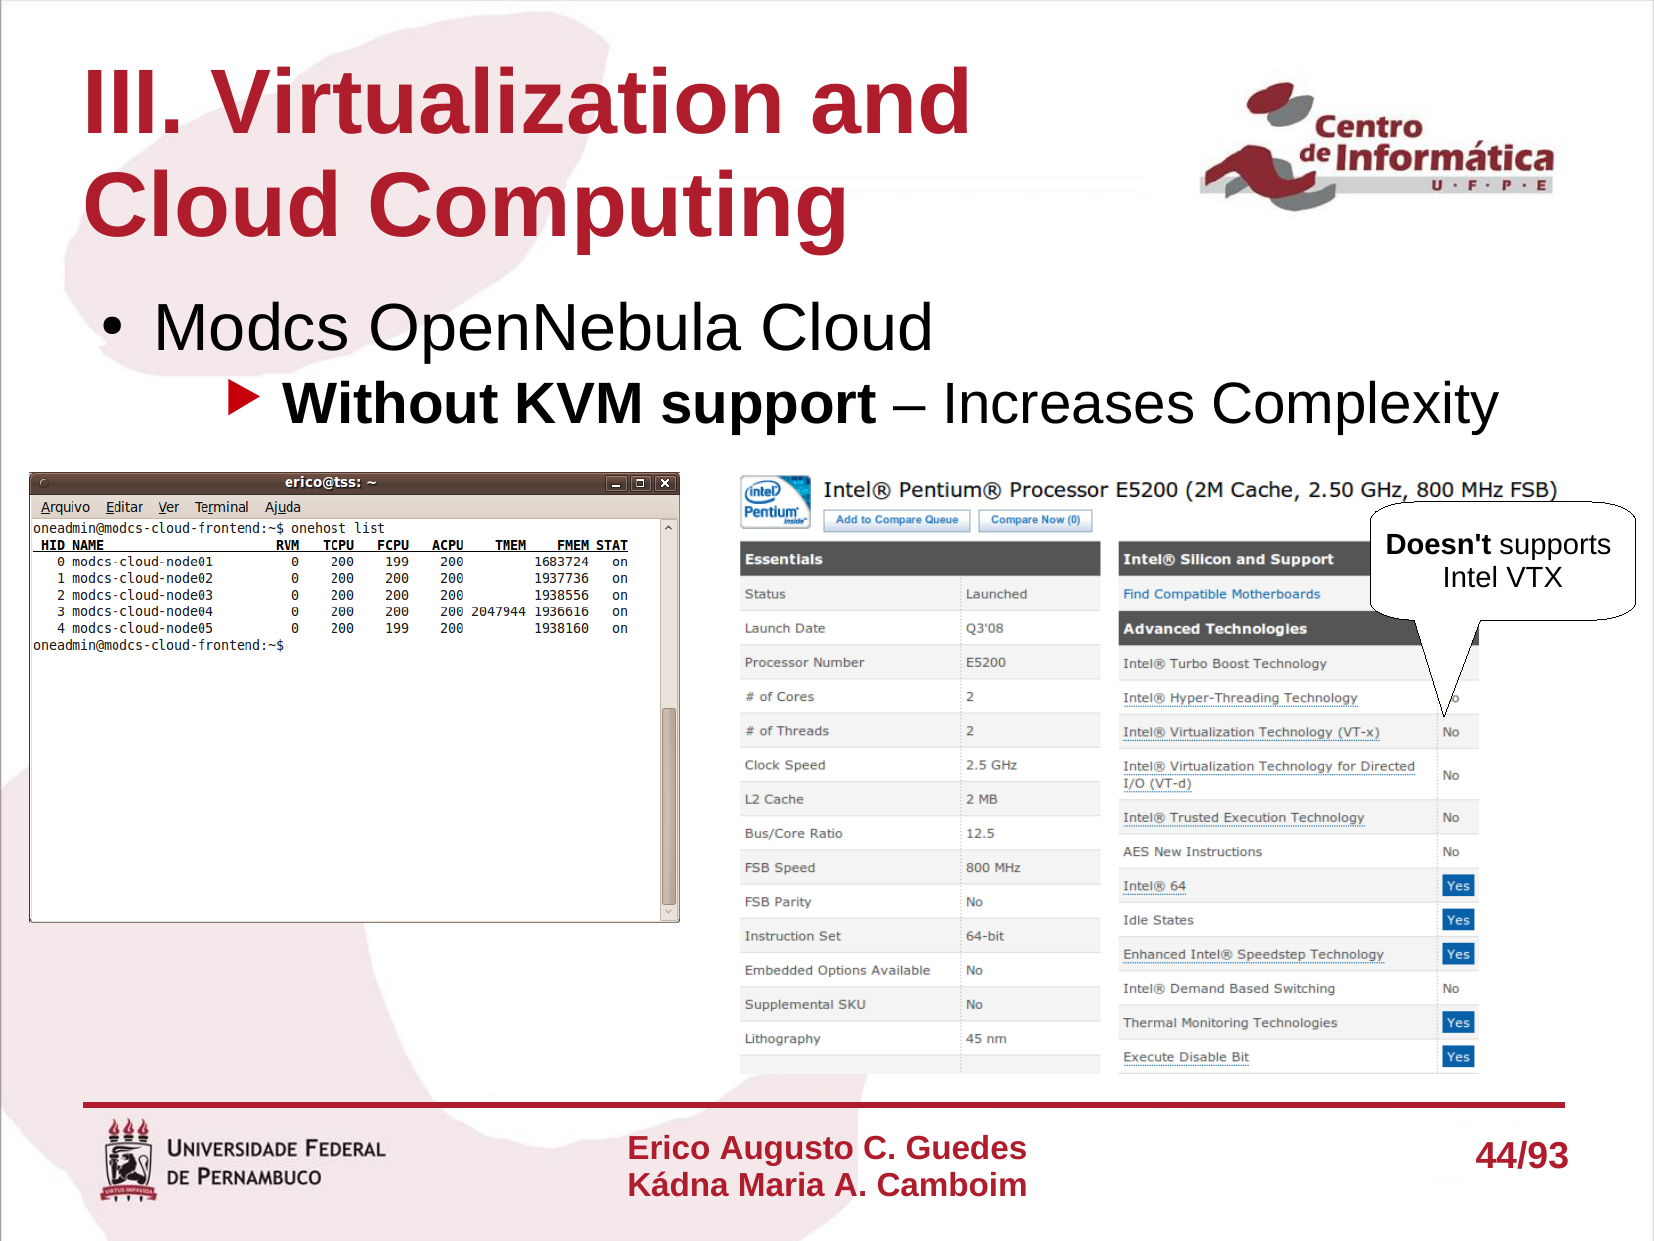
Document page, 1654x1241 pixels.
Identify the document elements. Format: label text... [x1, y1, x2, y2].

picture [0, 0, 1654, 1241]
title III. Virtualization and Cloud Computing [82, 34, 1571, 272]
text_box Doesn't supports Intel VTX [1370, 501, 1636, 717]
list Modcs OpenNebula Cloud Without KVM support – Increases Complexity [82, 290, 1595, 1094]
